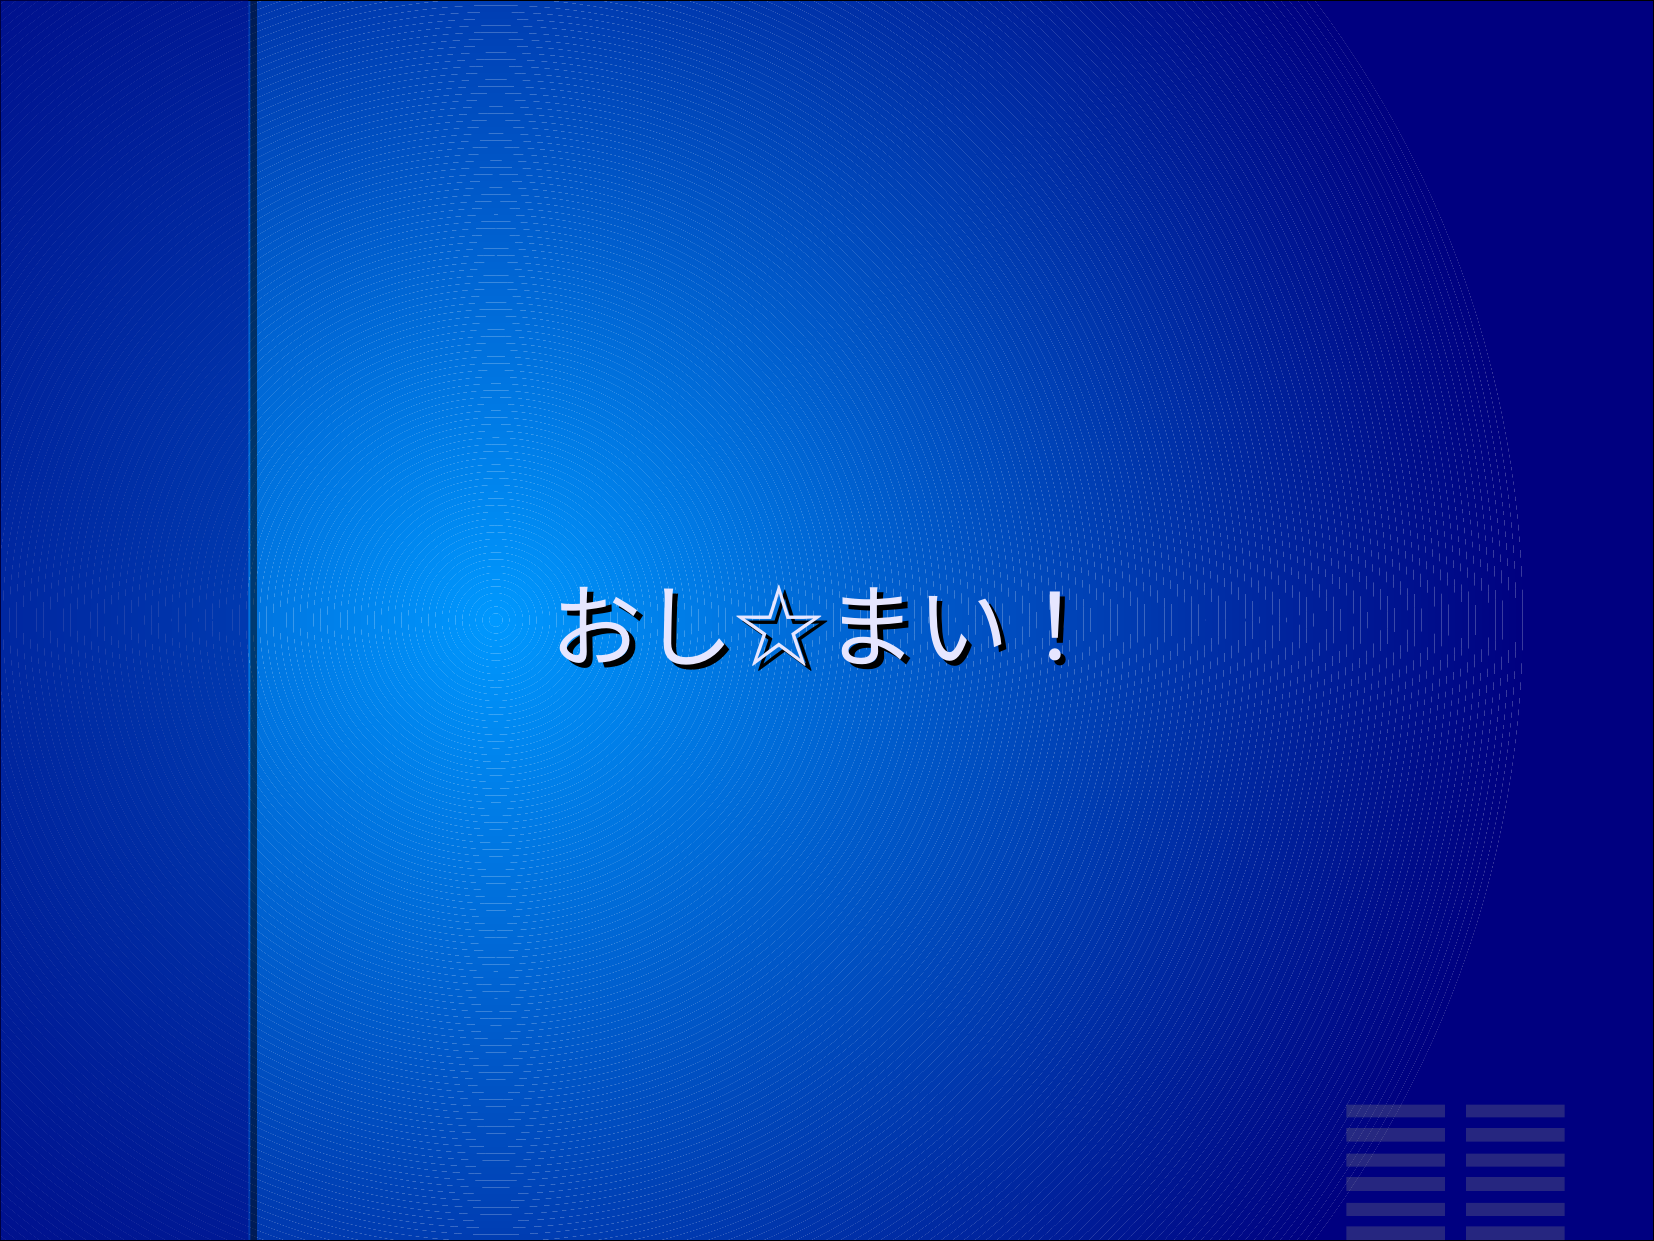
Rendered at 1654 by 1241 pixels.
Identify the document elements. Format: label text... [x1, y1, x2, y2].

title おし☆まい！ [119, 516, 1533, 724]
